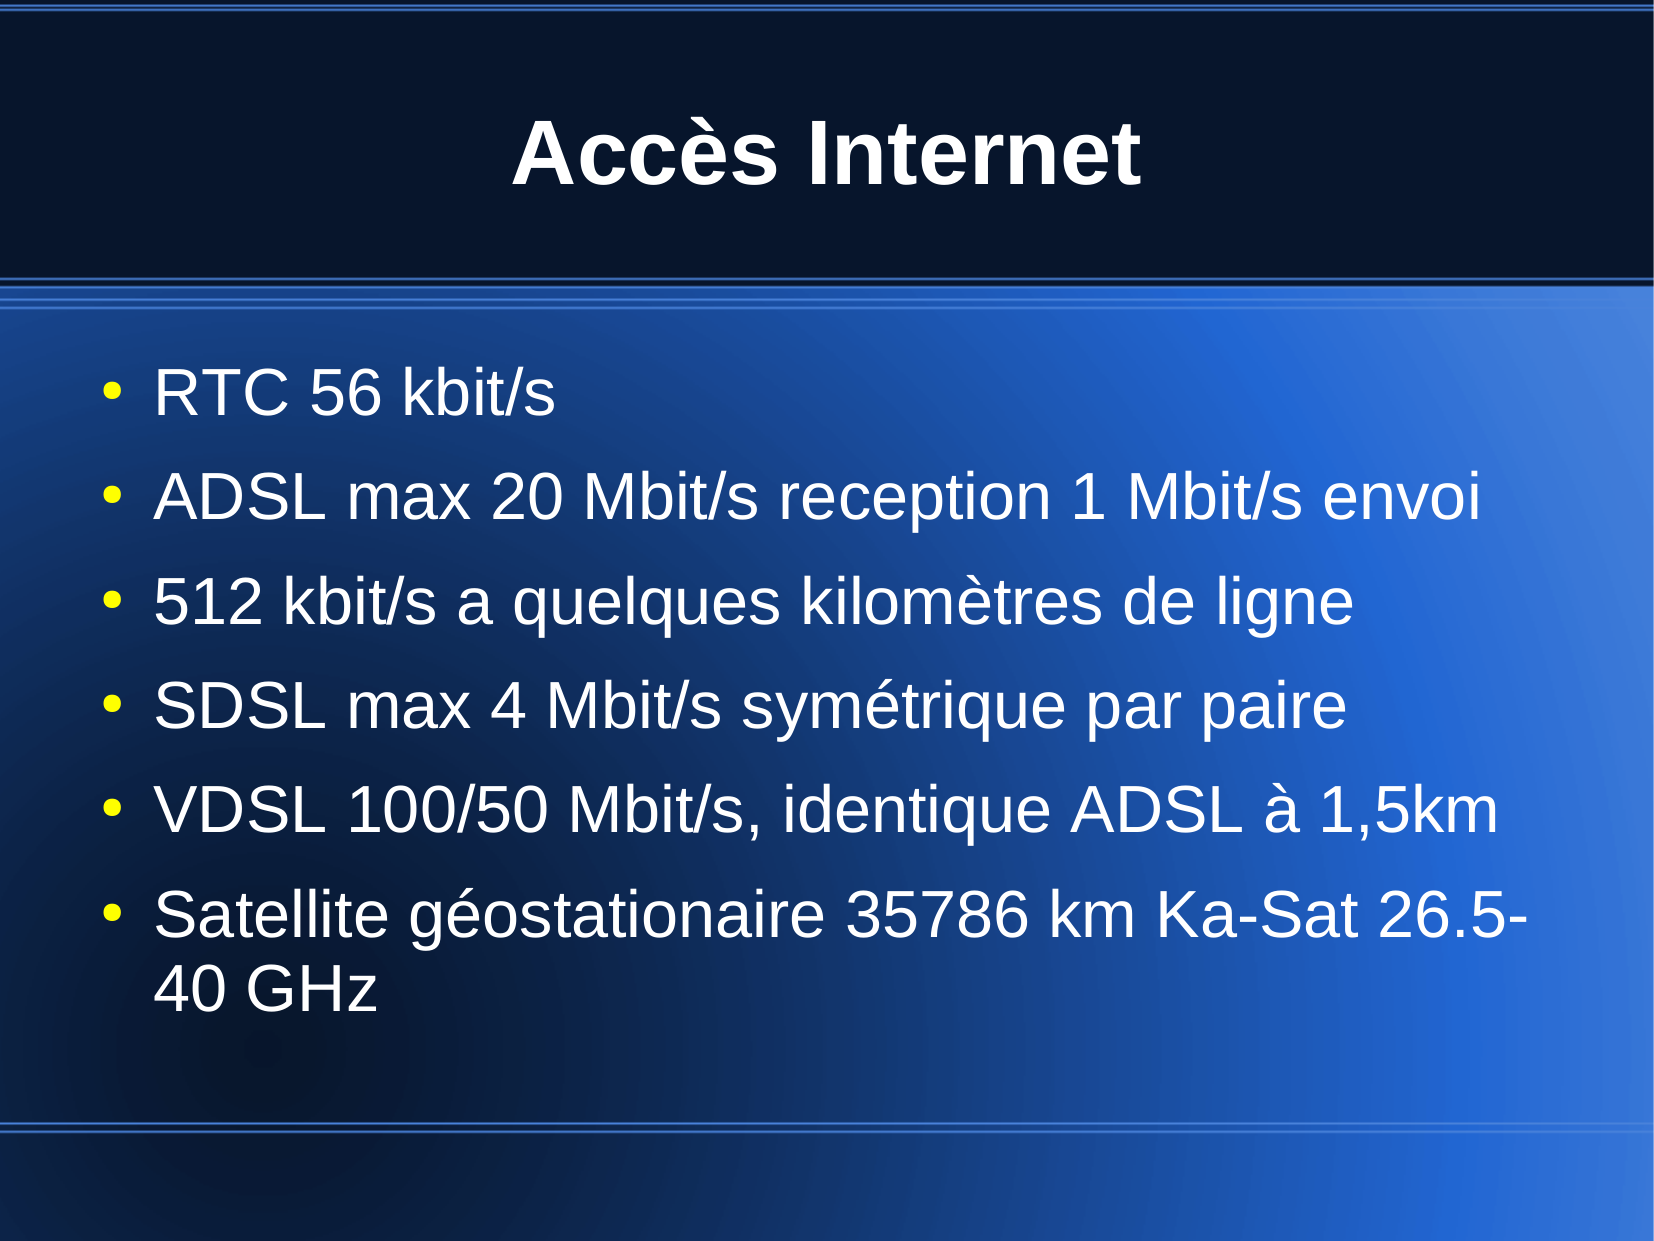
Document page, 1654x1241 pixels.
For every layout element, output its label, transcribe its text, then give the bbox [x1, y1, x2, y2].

picture [0, 0, 1654, 1241]
title Accès Internet [82, 56, 1571, 250]
list RTC 56 kbit/s ADSL max 20 Mbit/s reception 1 Mbit/s envoi 512 kbit/s a quelques kilomètres de ligne SDSL max 4 Mbit/s symétrique par paire VDSL 100/50 Mbit/s, identique ADSL à 1,5km Satellite géostationaire 35786 km Ka-Sat 26.5-40 GHz [82, 355, 1571, 1159]
